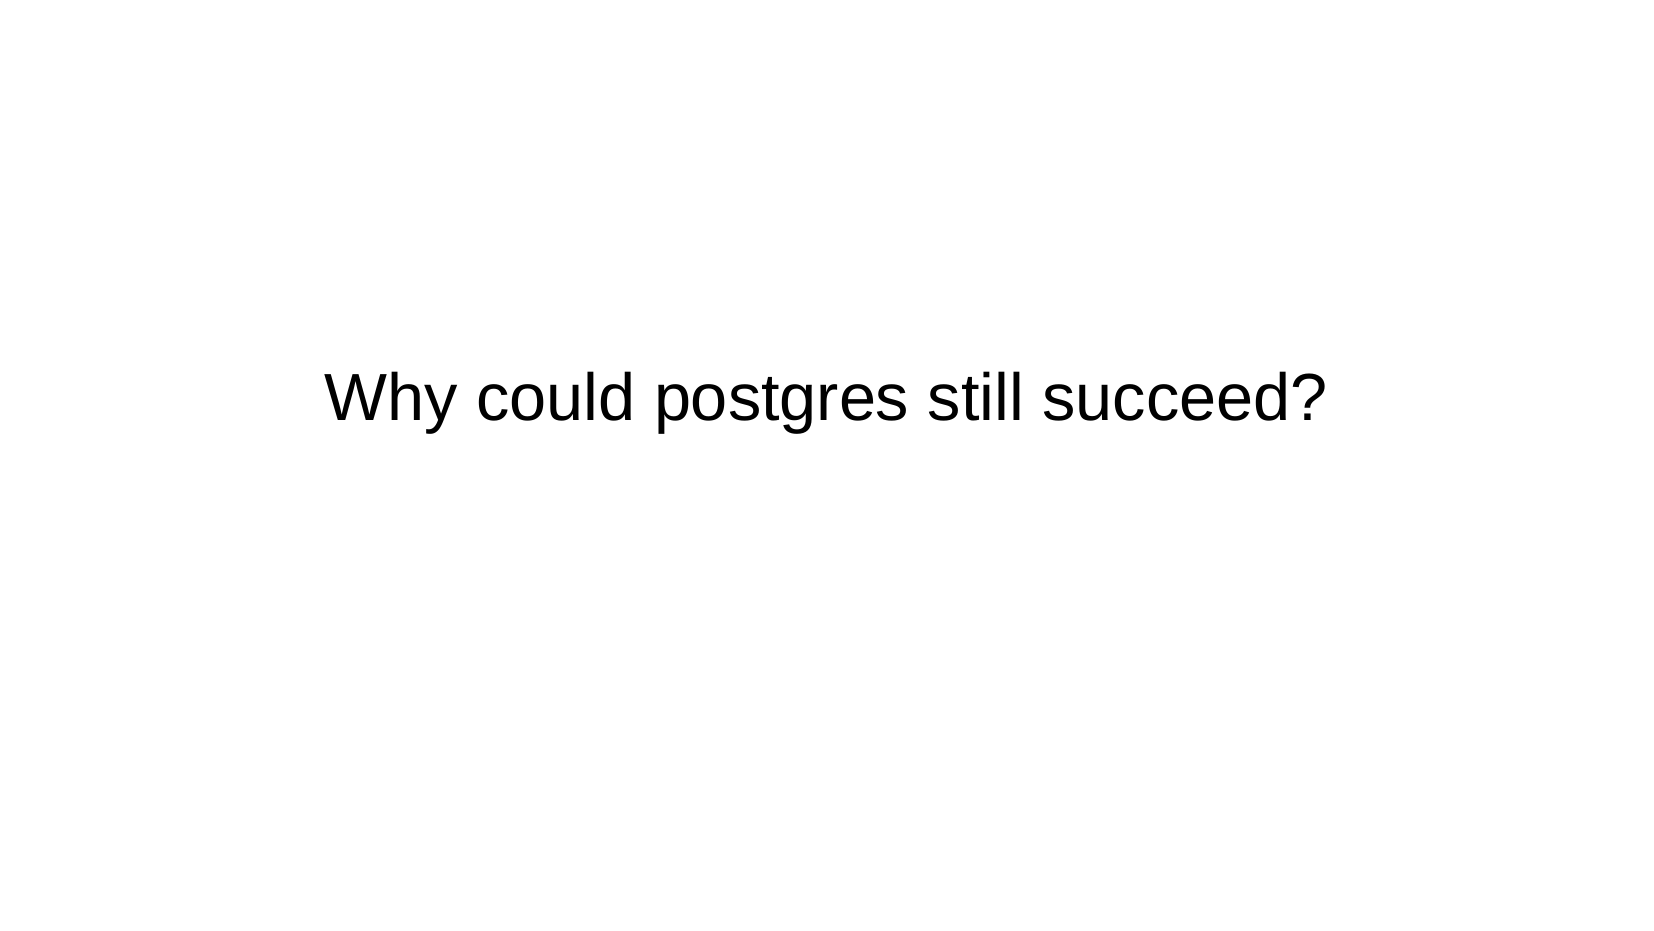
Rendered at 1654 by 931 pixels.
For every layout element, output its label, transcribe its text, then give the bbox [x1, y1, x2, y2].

subtitle Why could postgres still succeed? [82, 37, 1571, 757]
